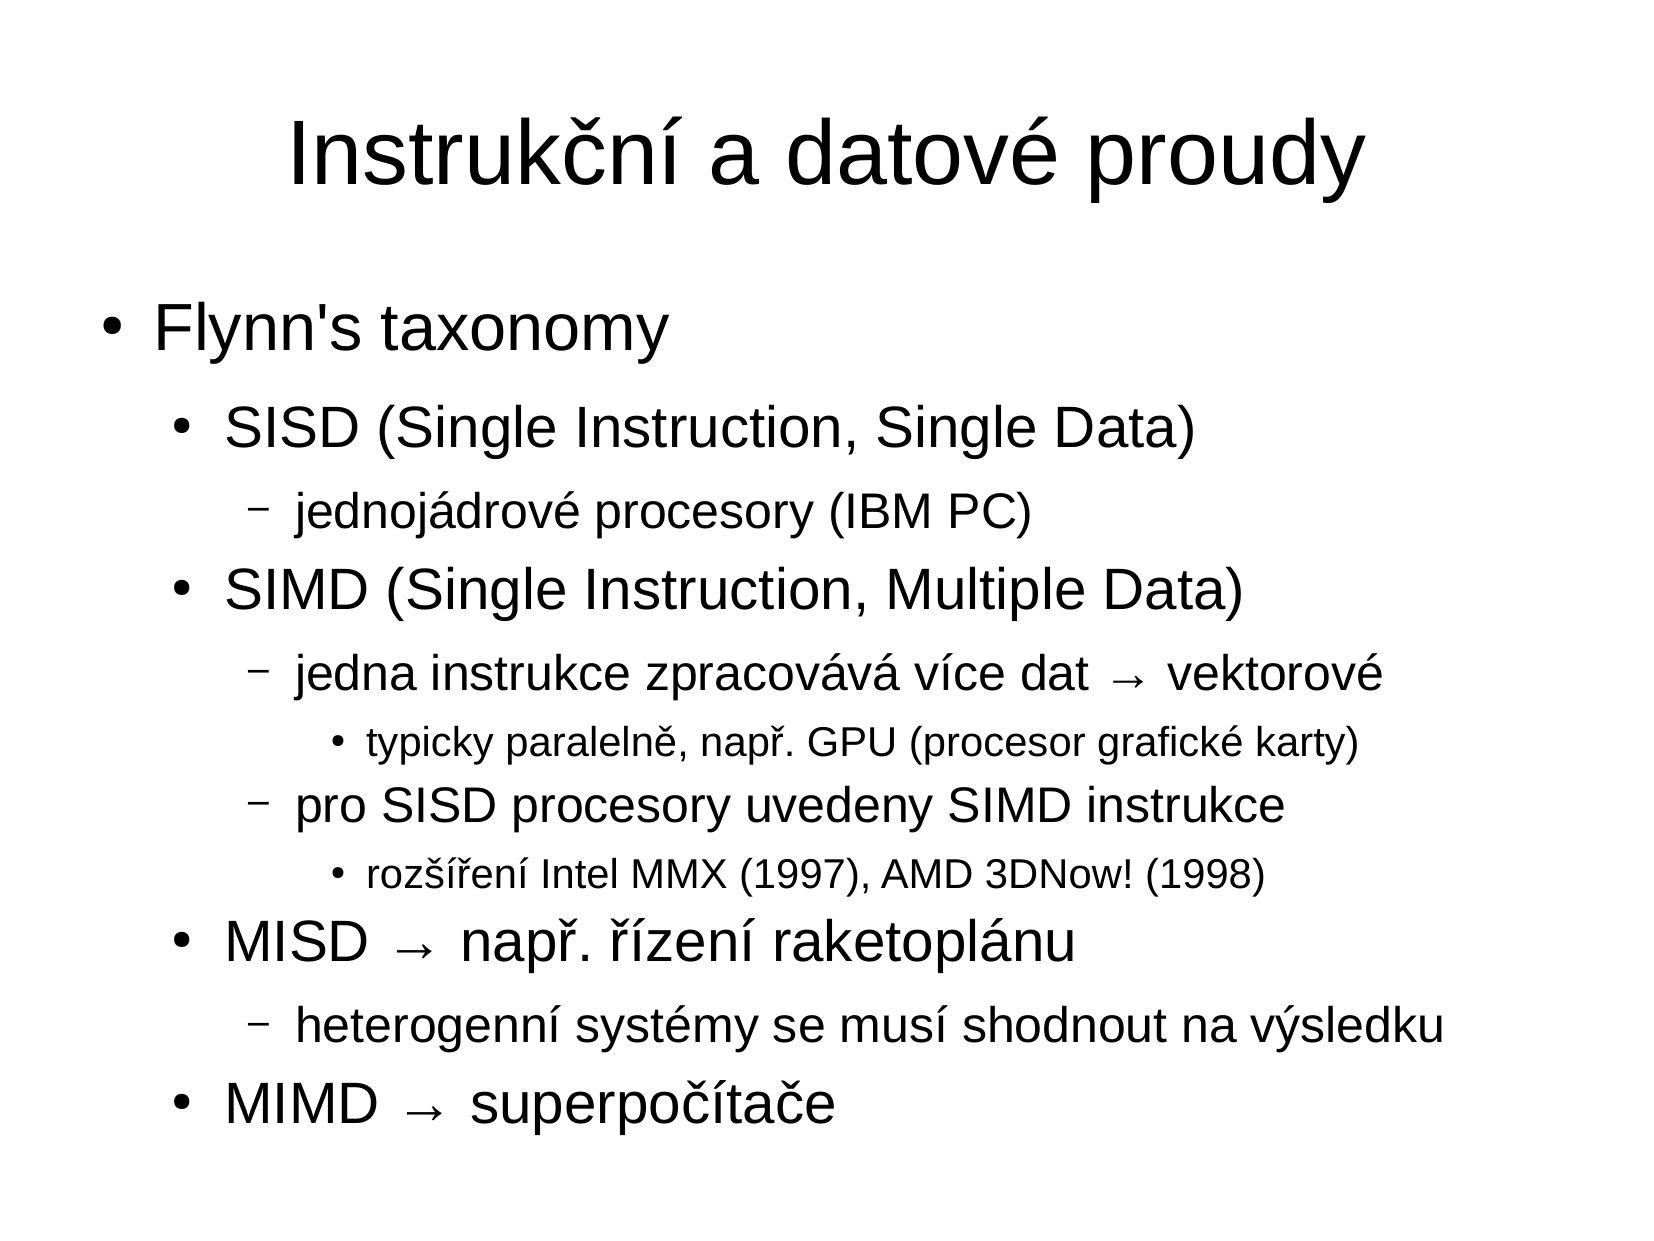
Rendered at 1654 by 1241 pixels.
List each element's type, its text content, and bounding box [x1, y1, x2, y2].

title Instrukční a datové proudy [82, 56, 1571, 250]
list Flynn's taxonomy SISD (Single Instruction, Single Data) jednojádrové procesory (IBM PC) SIMD (Single Instruction, Multiple Data) jedna instrukce zpracovává více dat → vektorové typicky paralelně, např. GPU (procesor grafické karty) pro SISD procesory uvedeny SIMD instrukce rozšíření Intel MMX (1997), AMD 3DNow! (1998) MISD → např. řízení raketoplánu heterogenní systémy se musí shodnout na výsledku MIMD → superpočítače [82, 290, 1571, 1136]
